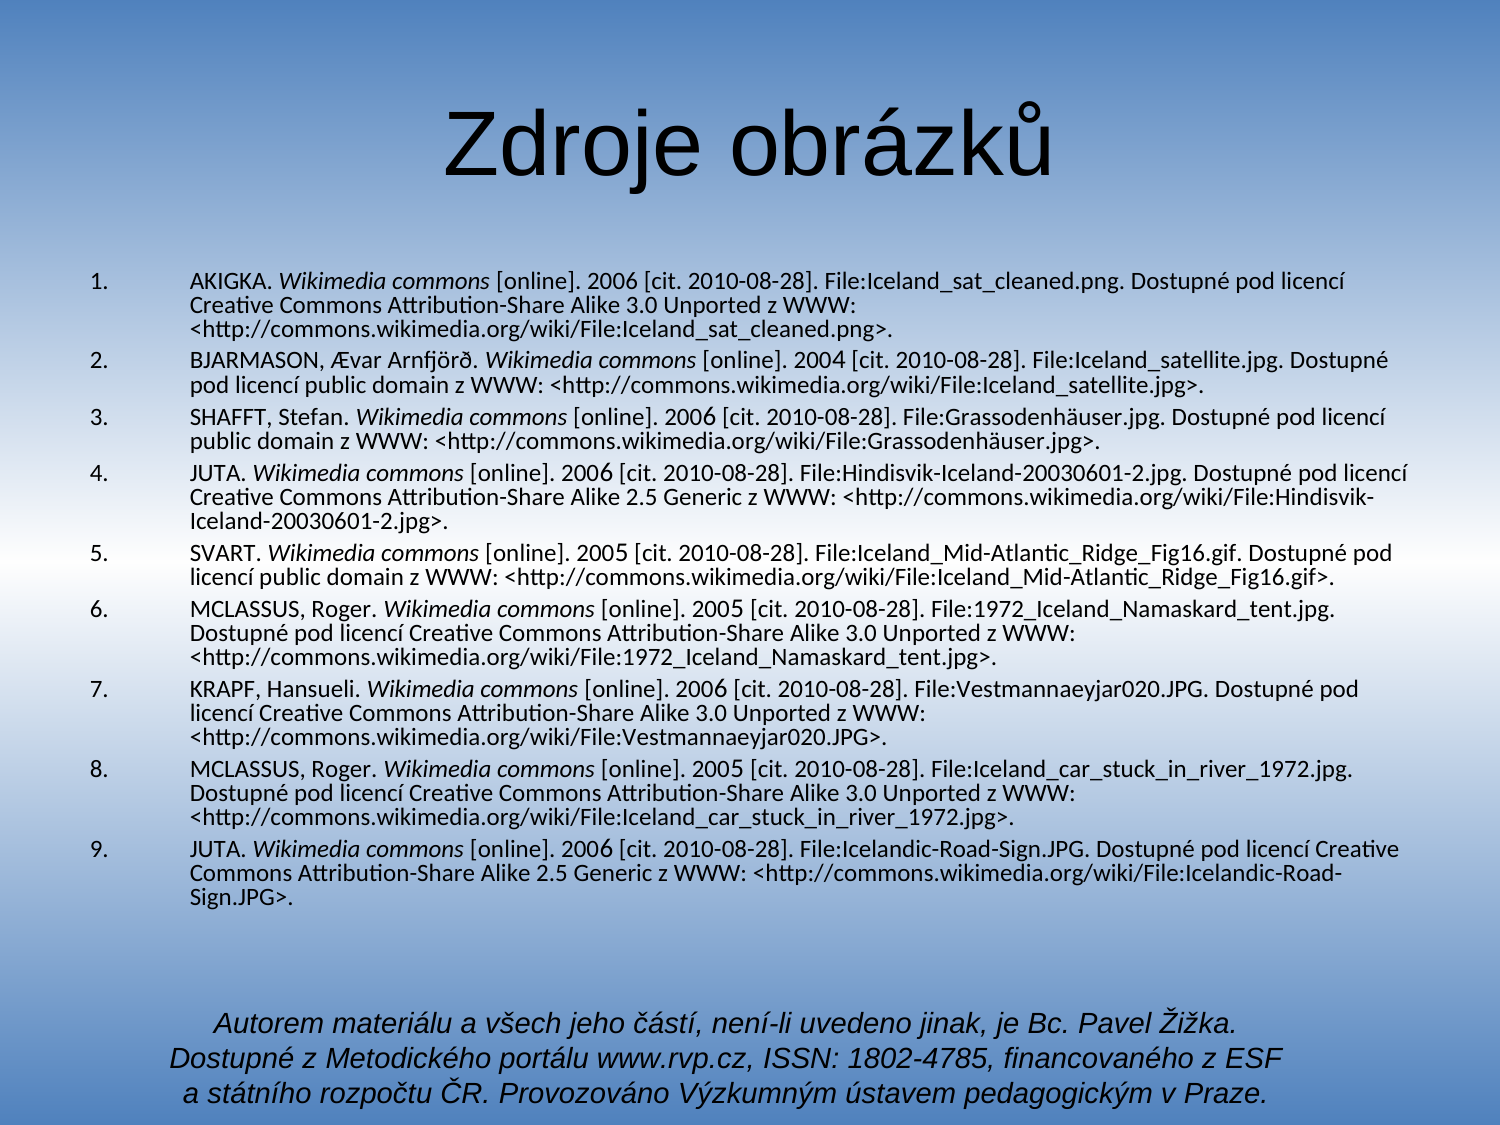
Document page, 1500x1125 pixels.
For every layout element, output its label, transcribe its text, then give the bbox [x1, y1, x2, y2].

text_box Autorem materiálu a všech jeho částí, není-li uvedeno jinak, je Bc. Pavel Žižka. Dostupné z Metodického portálu www.rvp.cz, ISSN: 1802-4785, financovaného z ESF a státního rozpočtu ČR. Provozováno Výzkumným ústavem pedagogickým v Praze. [105, 1011, 1348, 1103]
title Zdroje obrázků [75, 45, 1426, 233]
list AKIGKA. Wikimedia commons [online]. 2006 [cit. 2010-08-28]. File:Iceland_sat_cleaned.png. Dostupné pod licencí Creative Commons Attribution-Share Alike 3.0 Unported z WWW: <http://commons.wikimedia.org/wiki/File:Iceland_sat_cleaned.png>. BJARMASON, Ævar Arnfjörð. Wikimedia commons [online]. 2004 [cit. 2010-08-28]. File:Iceland_satellite.jpg. Dostupné pod licencí public domain z WWW: <http://commons.wikimedia.org/wiki/File:Iceland_satellite.jpg>. SHAFFT, Stefan. Wikimedia commons [online]. 2006 [cit. 2010-08-28]. File:Grassodenhäuser.jpg. Dostupné pod licencí public domain z WWW: <http://commons.wikimedia.org/wiki/File:Grassodenhäuser.jpg>. JUTA. Wikimedia commons [online]. 2006 [cit. 2010-08-28]. File:Hindisvik-Iceland-20030601-2.jpg. Dostupné pod licencí Creative Commons Attribution-Share Alike 2.5 Generic z WWW: <http://commons.wikimedia.org/wiki/File:Hindisvik-Iceland-20030601-2.jpg>. SVART. Wikimedia commons [online]. 2005 [cit. 2010-08-28]. File:Iceland_Mid-Atlantic_Ridge_Fig16.gif. Dostupné pod licencí public domain z WWW: <http://commons.wikimedia.org/wiki/File:Iceland_Mid-Atlantic_Ridge_Fig16.gif>. MCLASSUS, Roger. Wikimedia commons [online]. 2005 [cit. 2010-08-28]. File:1972_Iceland_Namaskard_tent.jpg. Dostupné pod licencí Creative Commons Attribution-Share Alike 3.0 Unported z WWW: <http://commons.wikimedia.org/wiki/File:1972_Iceland_Namaskard_tent.jpg>. KRAPF, Hansueli. Wikimedia commons [online]. 2006 [cit. 2010-08-28]. File:Vestmannaeyjar020.JPG. Dostupné pod licencí Creative Commons Attribution-Share Alike 3.0 Unported z WWW: <http://commons.wikimedia.org/wiki/File:Vestmannaeyjar020.JPG>. MCLASSUS, Roger. Wikimedia commons [online]. 2005 [cit. 2010-08-28]. File:Iceland_car_stuck_in_river_1972.jpg. Dostupné pod licencí Creative Commons Attribution-Share Alike 3.0 Unported z WWW: <http://commons.wikimedia.org/wiki/File:Iceland_car_stuck_in_river_1972.jpg>. JUTA. Wikimedia commons [online]. 2006 [cit. 2010-08-28]. File:Icelandic-Road-Sign.JPG. Dostupné pod licencí Creative Commons Attribution-Share Alike 2.5 Generic z WWW: <http://commons.wikimedia.org/wiki/File:Icelandic-Road-Sign.JPG>. [75, 262, 1426, 1006]
